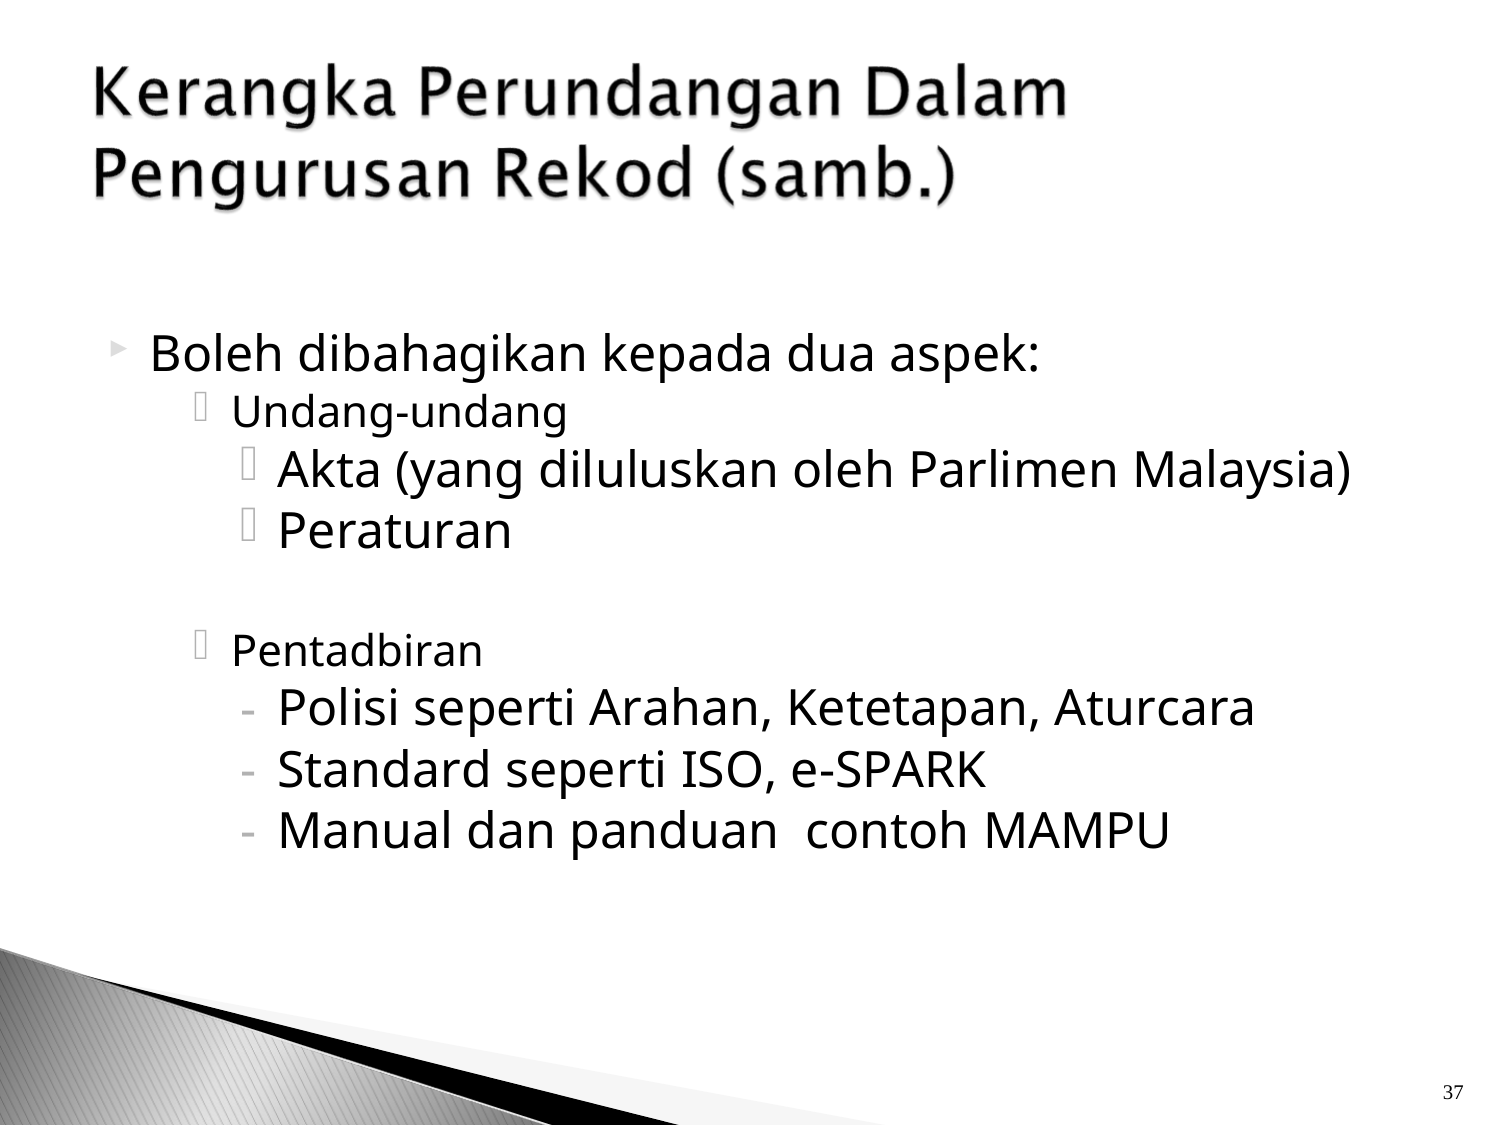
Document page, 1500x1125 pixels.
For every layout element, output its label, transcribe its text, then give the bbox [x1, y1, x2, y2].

text_box <number> [1418, 1051, 1479, 1112]
picture [0, 947, 559, 1125]
picture [75, 44, 1426, 234]
list Boleh dibahagikan kepada dua aspek: Undang-undang Akta (yang diluluskan oleh Parlimen Malaysia) Peraturan Pentadbiran Polisi seperti Arahan, Ketetapan, Aturcara Standard seperti ISO, e-SPARK Manual dan panduan contoh MAMPU [75, 242, 1426, 986]
